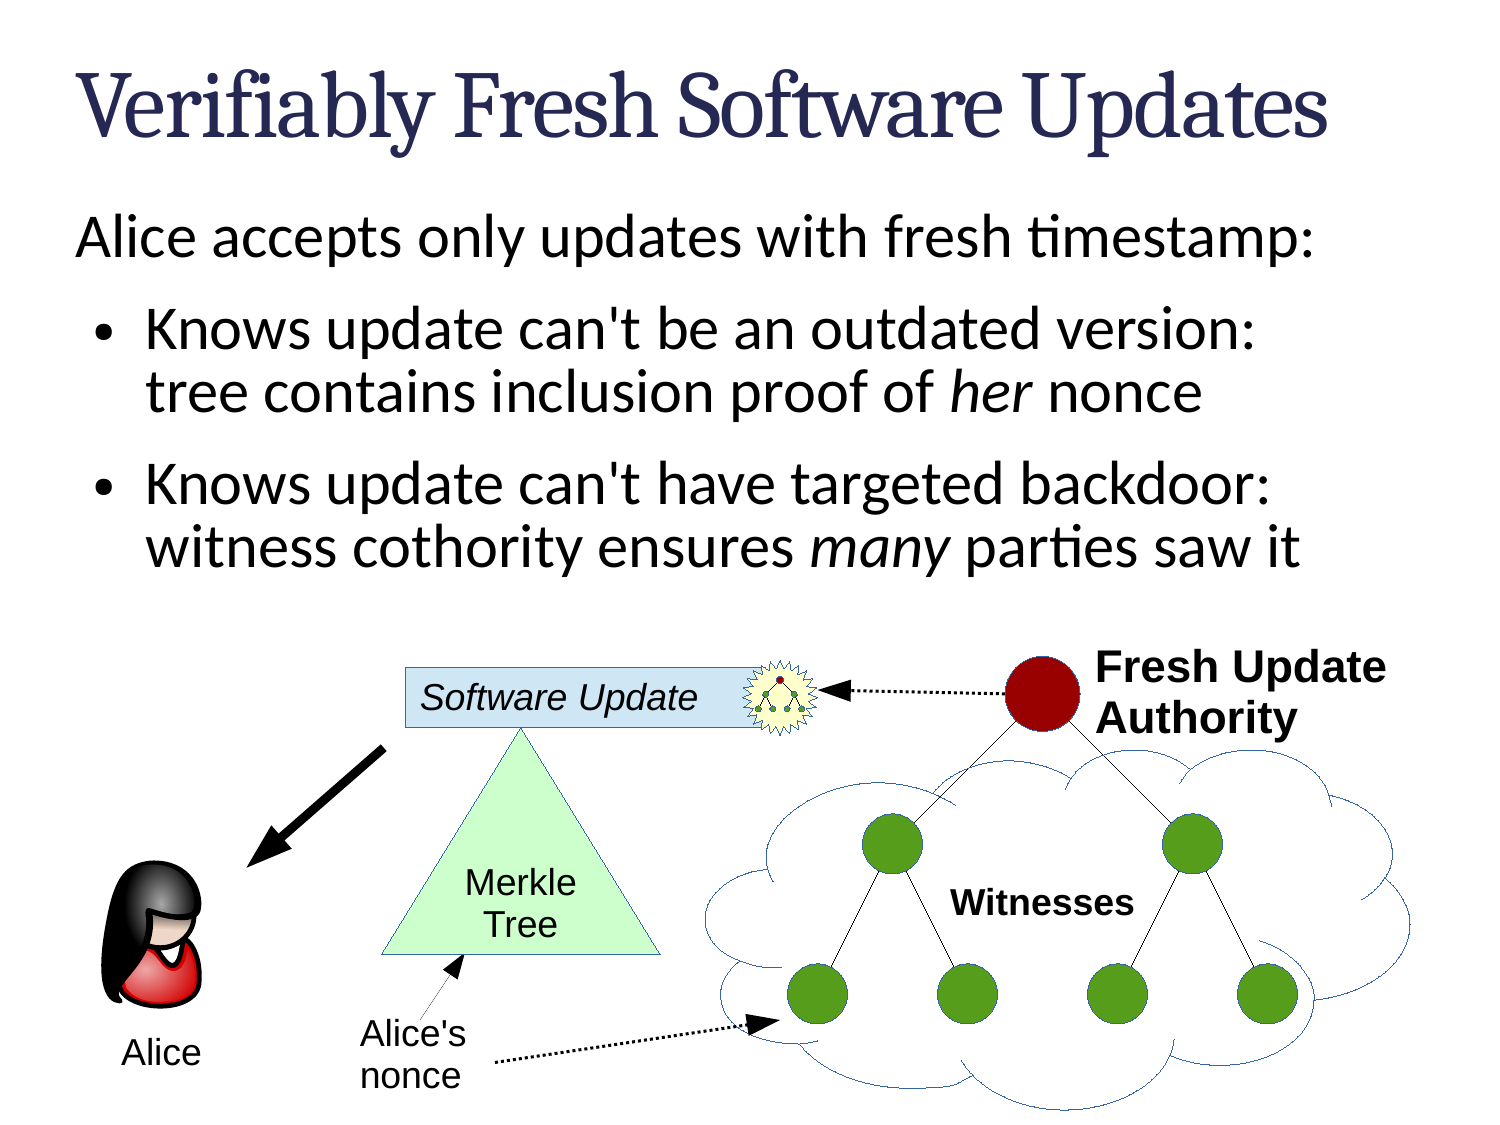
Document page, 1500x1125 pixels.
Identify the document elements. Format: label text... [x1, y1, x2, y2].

text_box Software Update [405, 667, 762, 728]
text_box [1162, 813, 1223, 874]
text_box Alice [79, 1023, 245, 1081]
text_box Fresh Update Authority [1080, 633, 1441, 751]
text_box [1087, 963, 1148, 1024]
text_box Witnesses [930, 873, 1156, 931]
text_box Merkle Tree [381, 727, 661, 955]
text_box Alice's nonce [345, 1005, 511, 1111]
title Verifiably Fresh Software Updates [75, 12, 1471, 200]
picture [75, 855, 245, 1025]
text_box [742, 660, 818, 736]
list Alice accepts only updates with fresh timestamp: Knows update can't be an outdated version: tree contains inclusion proof of her nonce Knows update can't have targeted backdoor: witness cothority ensures many parties saw it [75, 210, 1325, 1063]
text_box [787, 963, 848, 1024]
text_box [1237, 963, 1298, 1024]
text_box [937, 963, 998, 1024]
text_box [1005, 656, 1080, 732]
text_box [862, 813, 923, 874]
